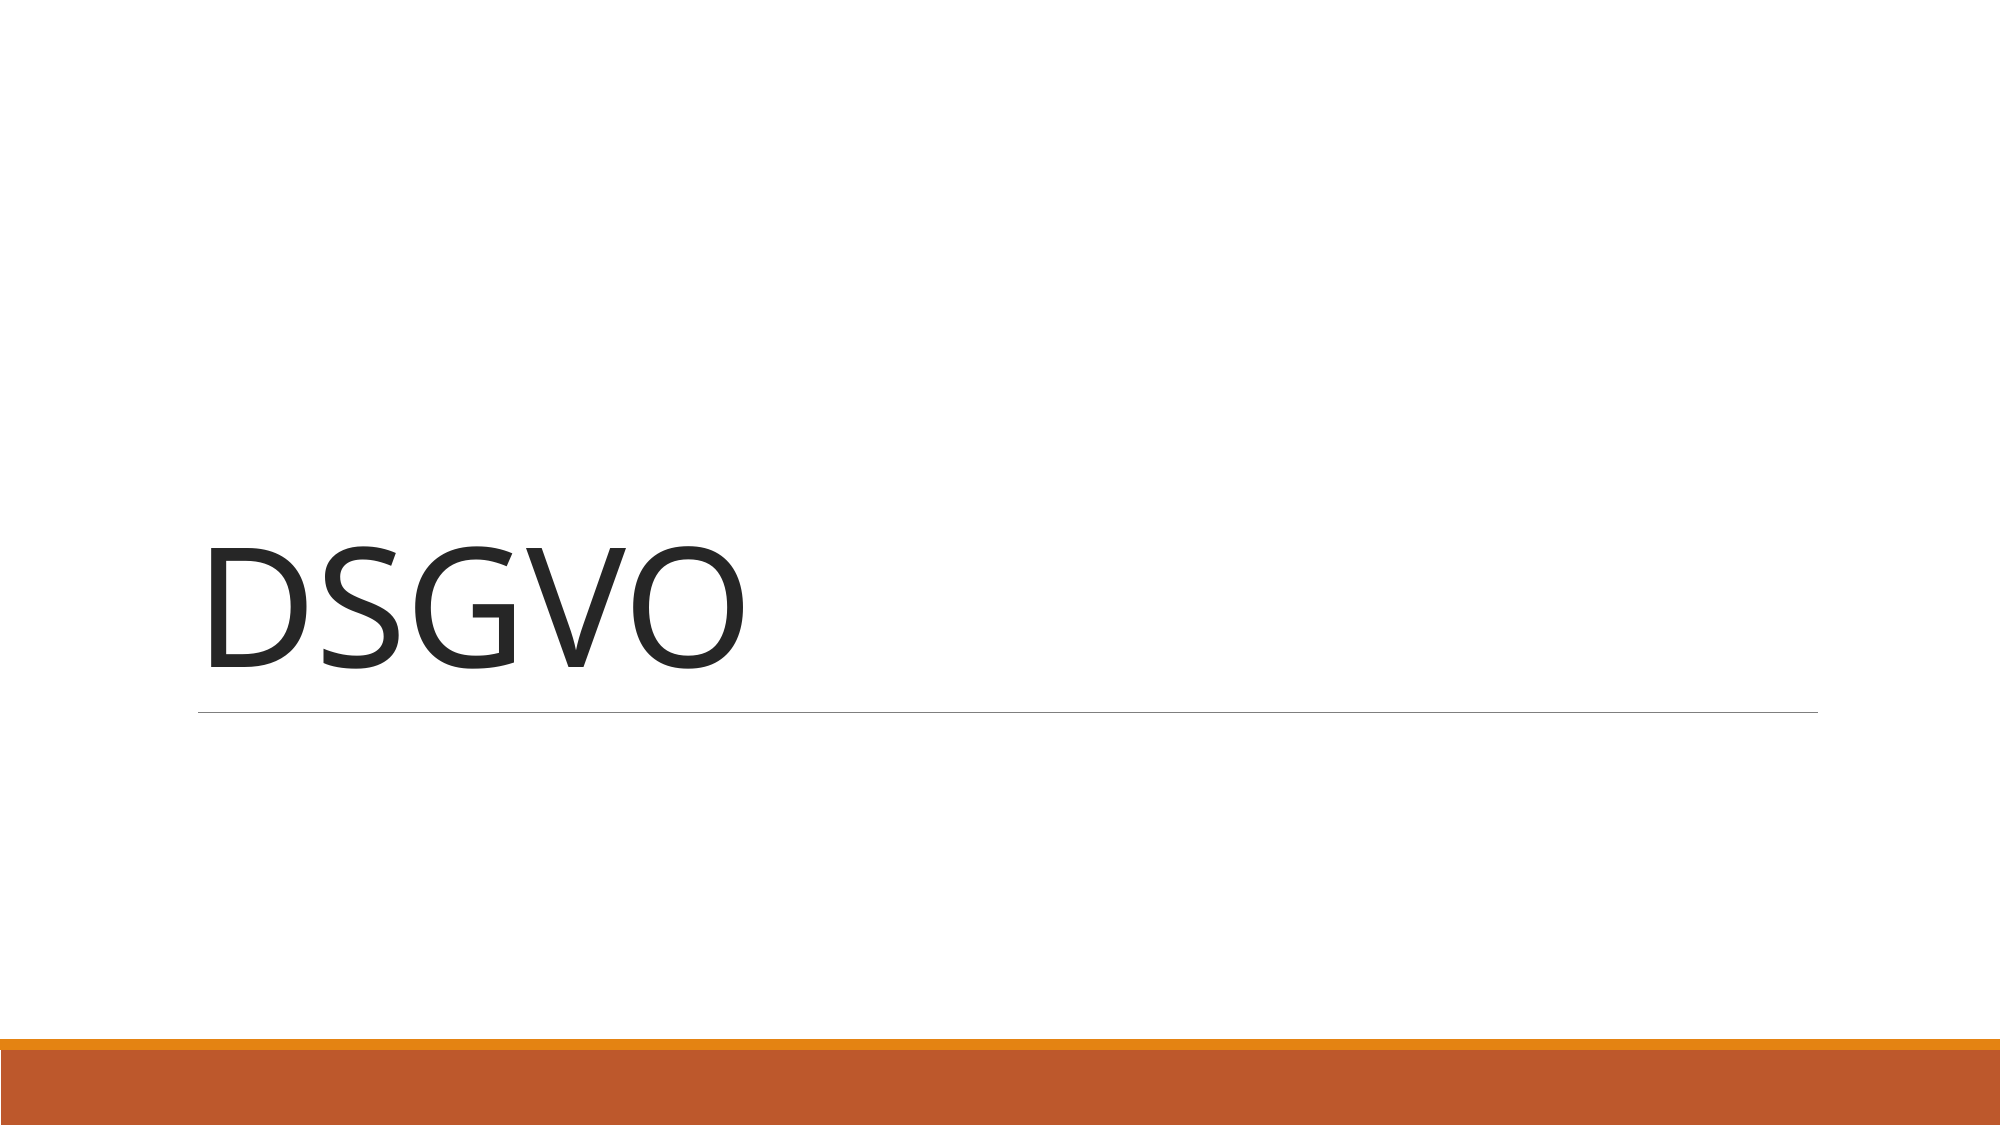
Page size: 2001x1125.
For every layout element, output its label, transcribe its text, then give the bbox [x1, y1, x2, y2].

title DSGVO [180, 124, 1831, 710]
